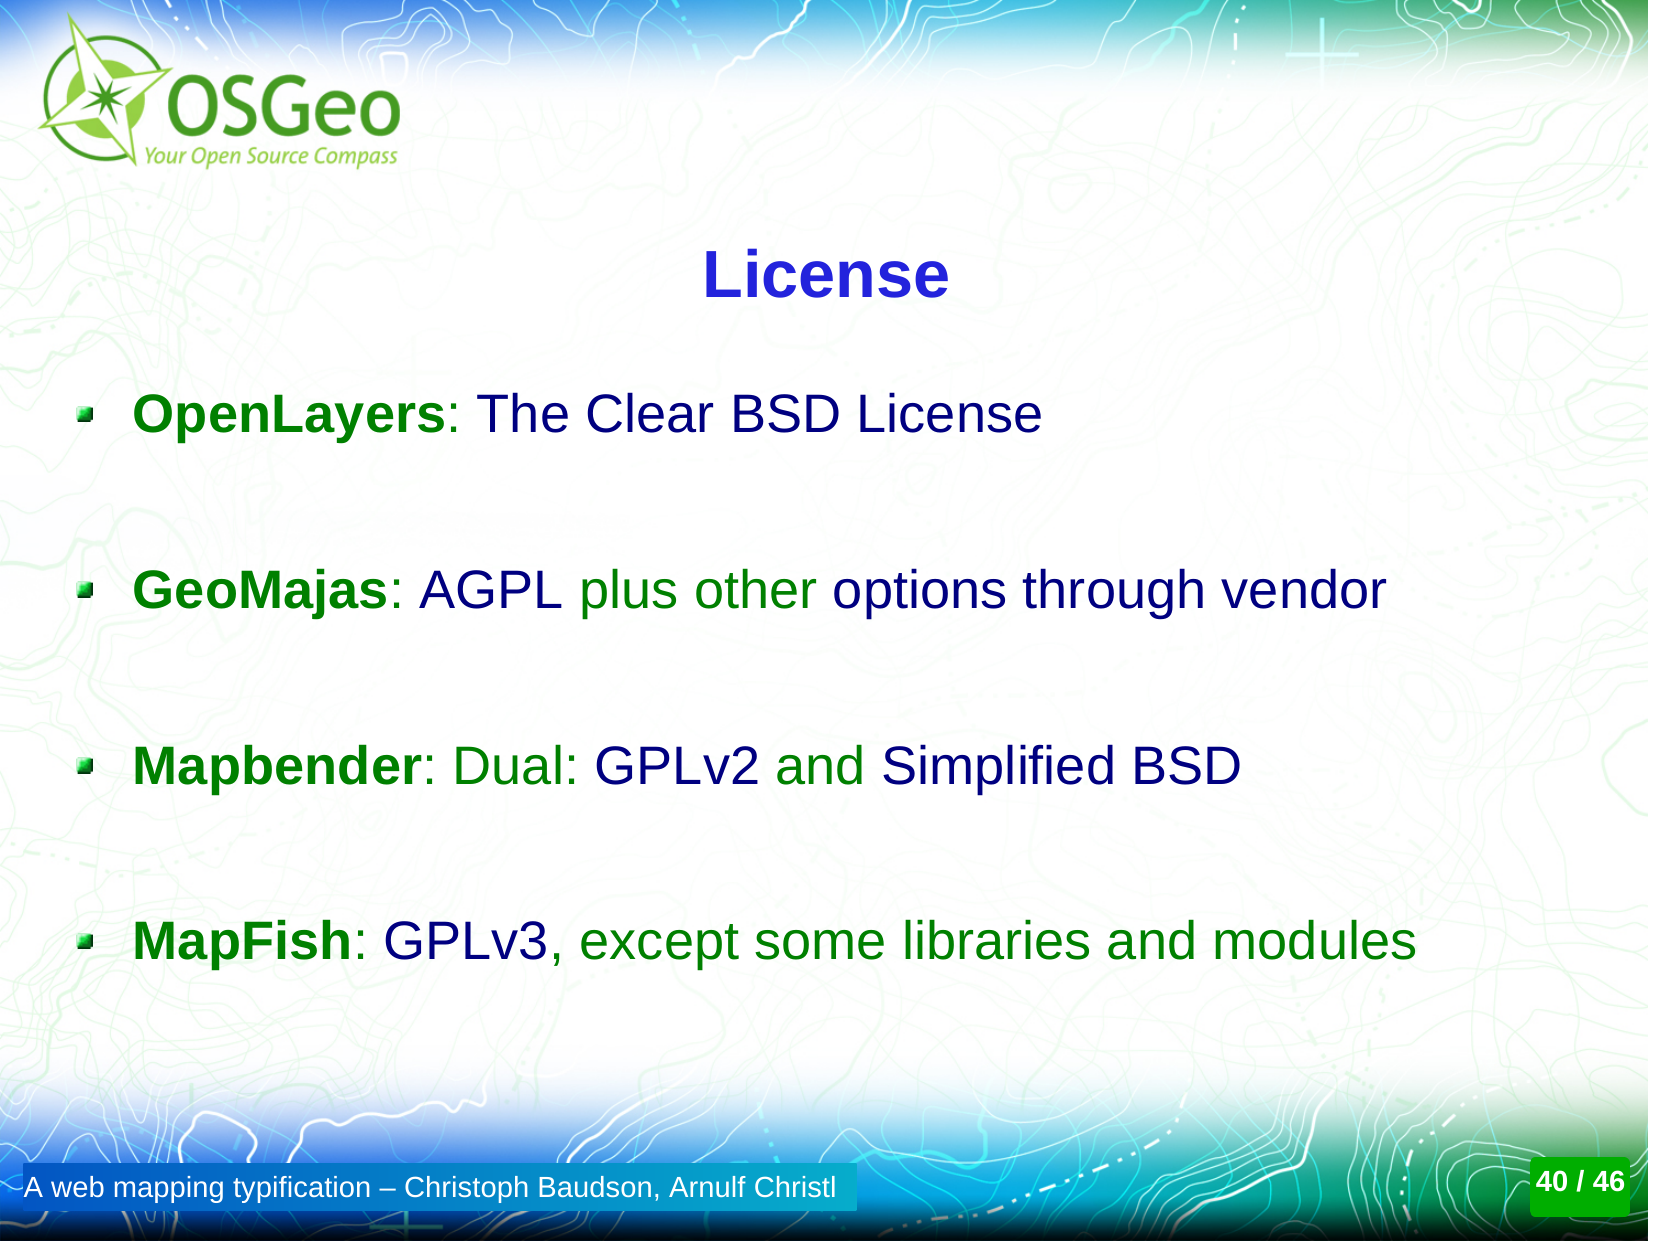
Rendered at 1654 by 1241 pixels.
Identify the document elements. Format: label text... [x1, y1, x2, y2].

list OpenLayers: The Clear BSD License GeoMajas: AGPL plus other options through vendor Mapbender: Dual: GPLv2 and Simplified BSD MapFish: GPLv3, except some libraries and modules [76, 383, 1565, 1188]
title License [82, 208, 1571, 342]
picture [0, 0, 1648, 1241]
